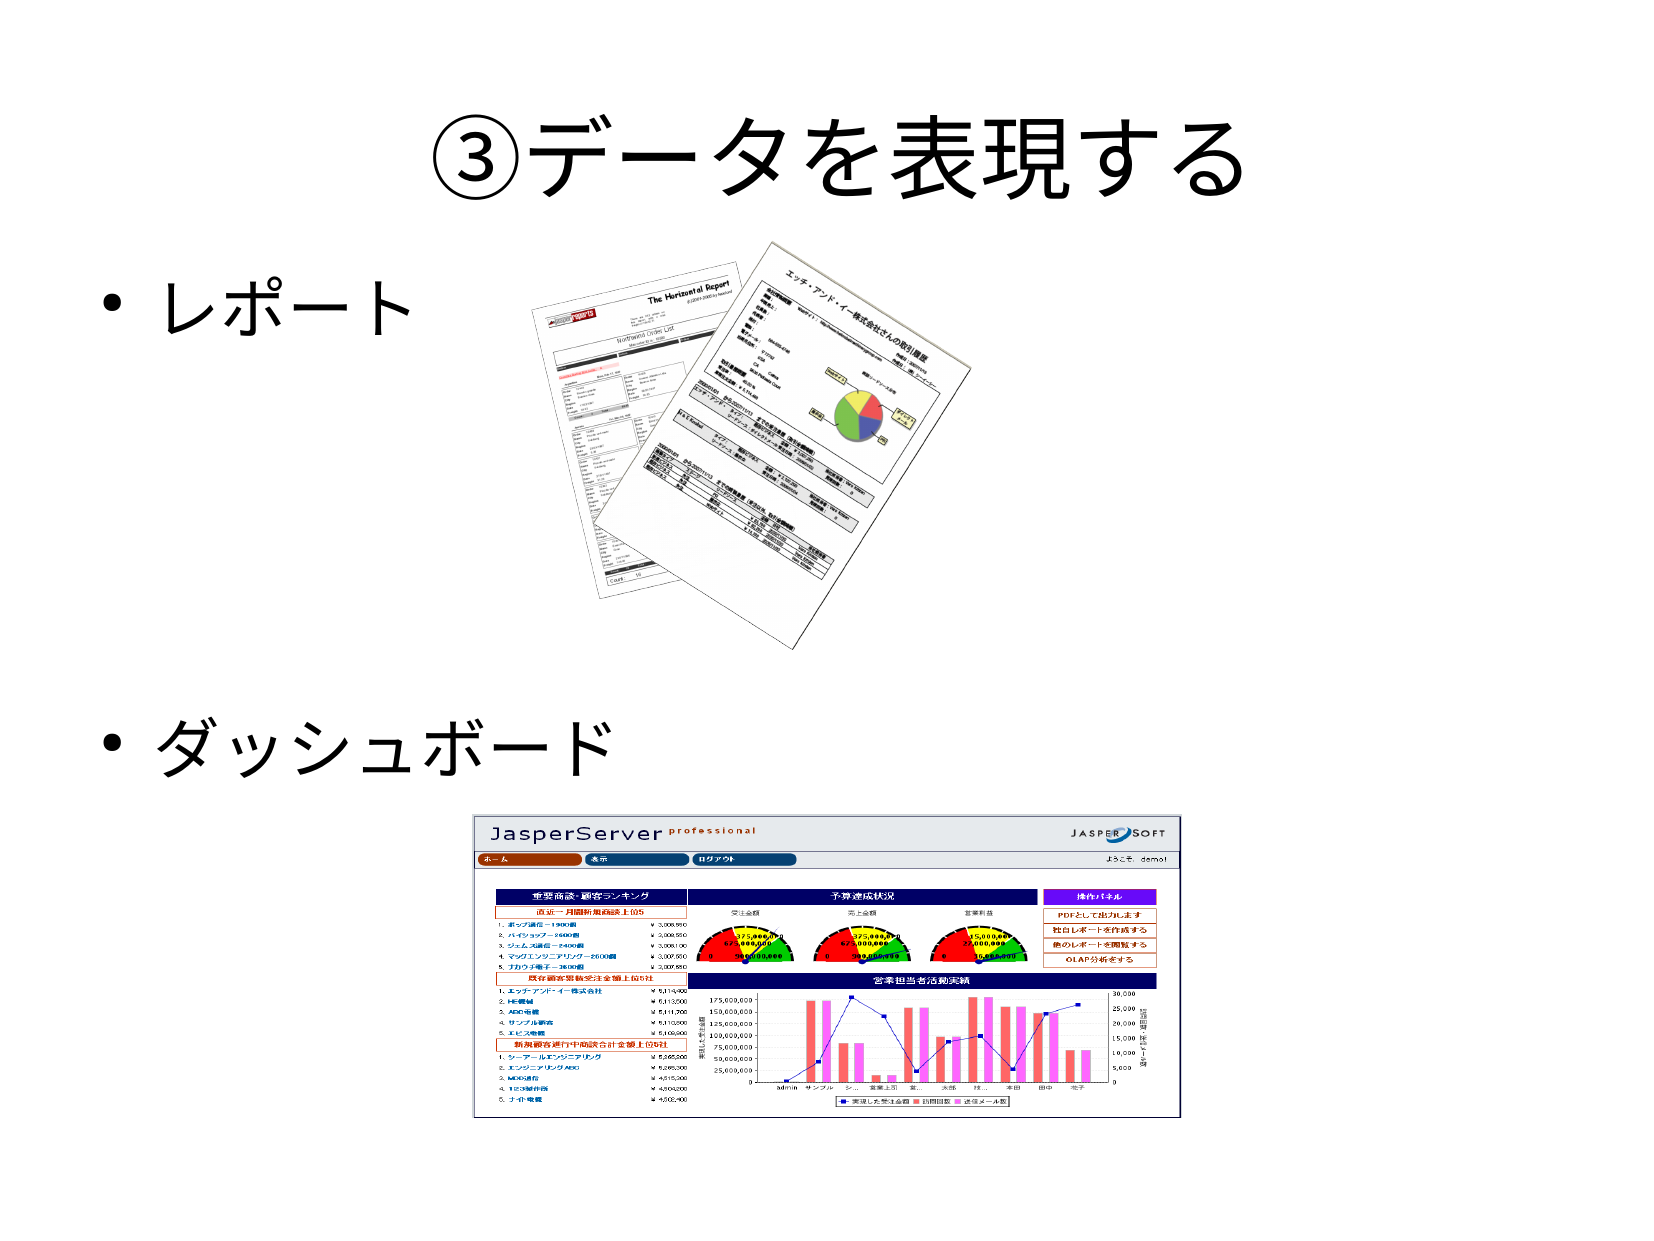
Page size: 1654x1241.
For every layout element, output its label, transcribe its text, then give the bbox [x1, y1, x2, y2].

title ③データを表現する [82, 49, 1571, 256]
picture [531, 240, 972, 650]
picture [472, 814, 1182, 1118]
list レポート ダッシュボード [82, 256, 1571, 1061]
